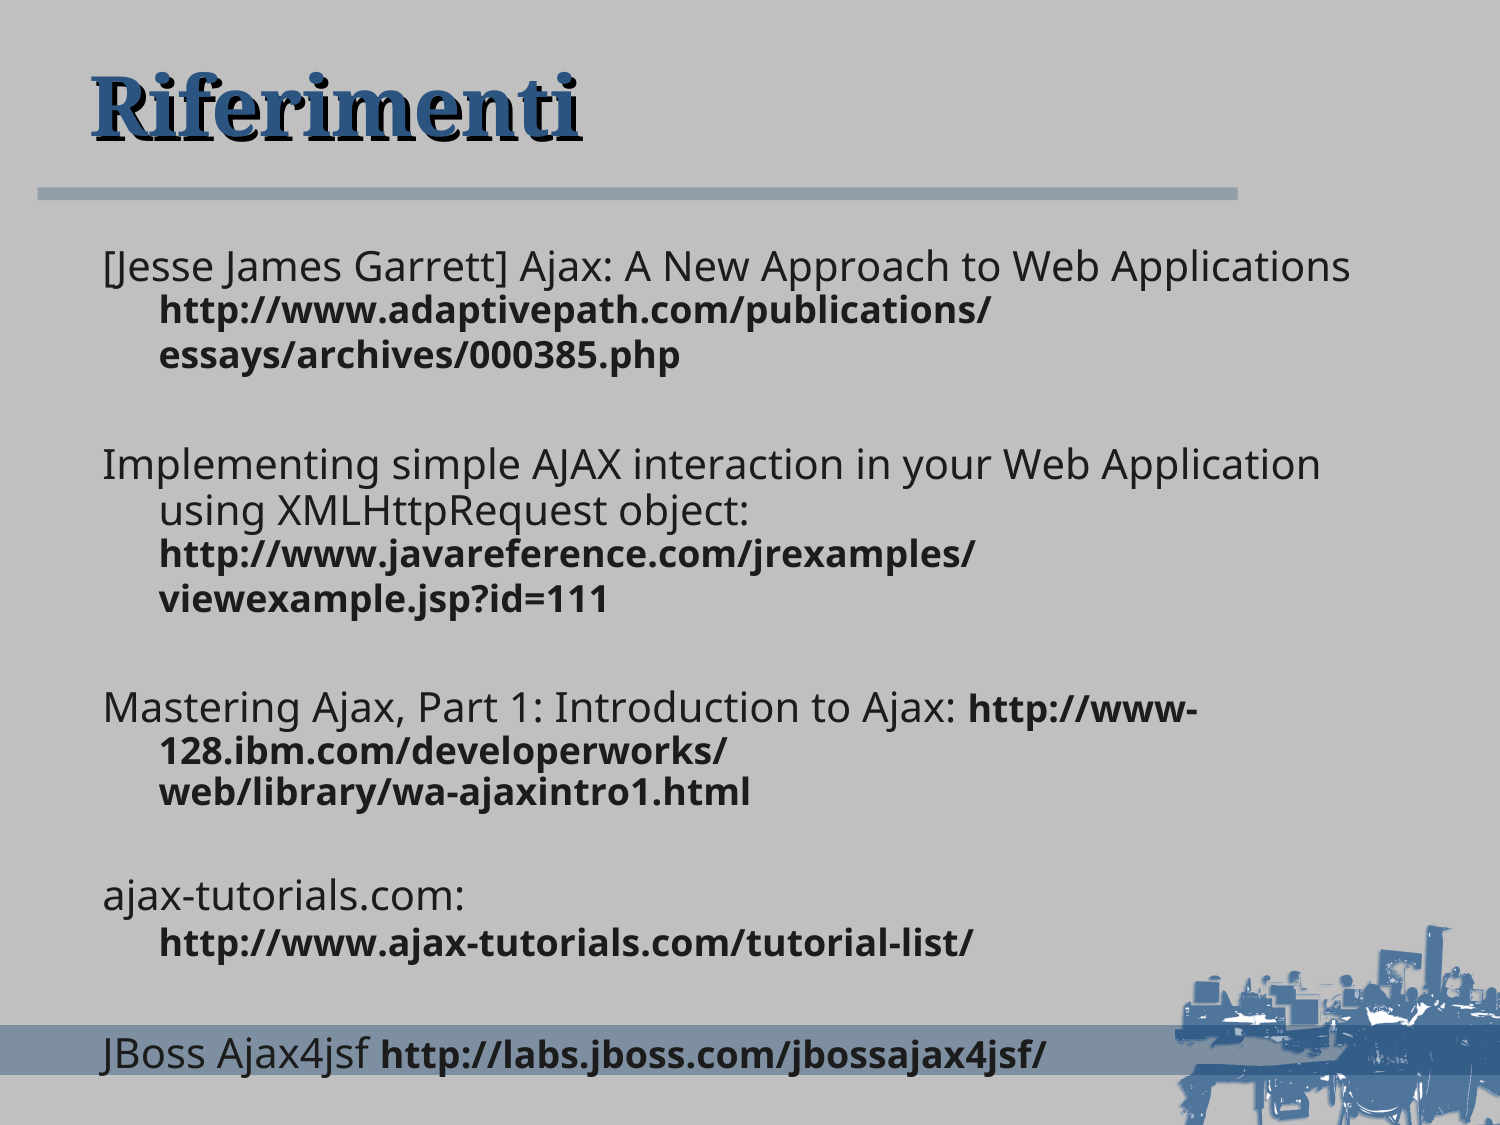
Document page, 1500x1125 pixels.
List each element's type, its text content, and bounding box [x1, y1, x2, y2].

title Riferimenti [75, 45, 1426, 163]
list [Jesse James Garrett] Ajax: A New Approach to Web Applications http://www.adaptivepath.com/publications/ essays/archives/000385.php Implementing simple AJAX interaction in your Web Application using XMLHttpRequest object: http://www.javareference.com/jrexamples/ viewexample.jsp?id=111 Mastering Ajax, Part 1: Introduction to Ajax: http://www-128.ibm.com/developerworks/ web/library/wa-ajaxintro1.html ajax-tutorials.com: http://www.ajax-tutorials.com/tutorial-list/ JBoss Ajax4jsf http://labs.jboss.com/jbossajax4jsf/ [87, 237, 1426, 1034]
